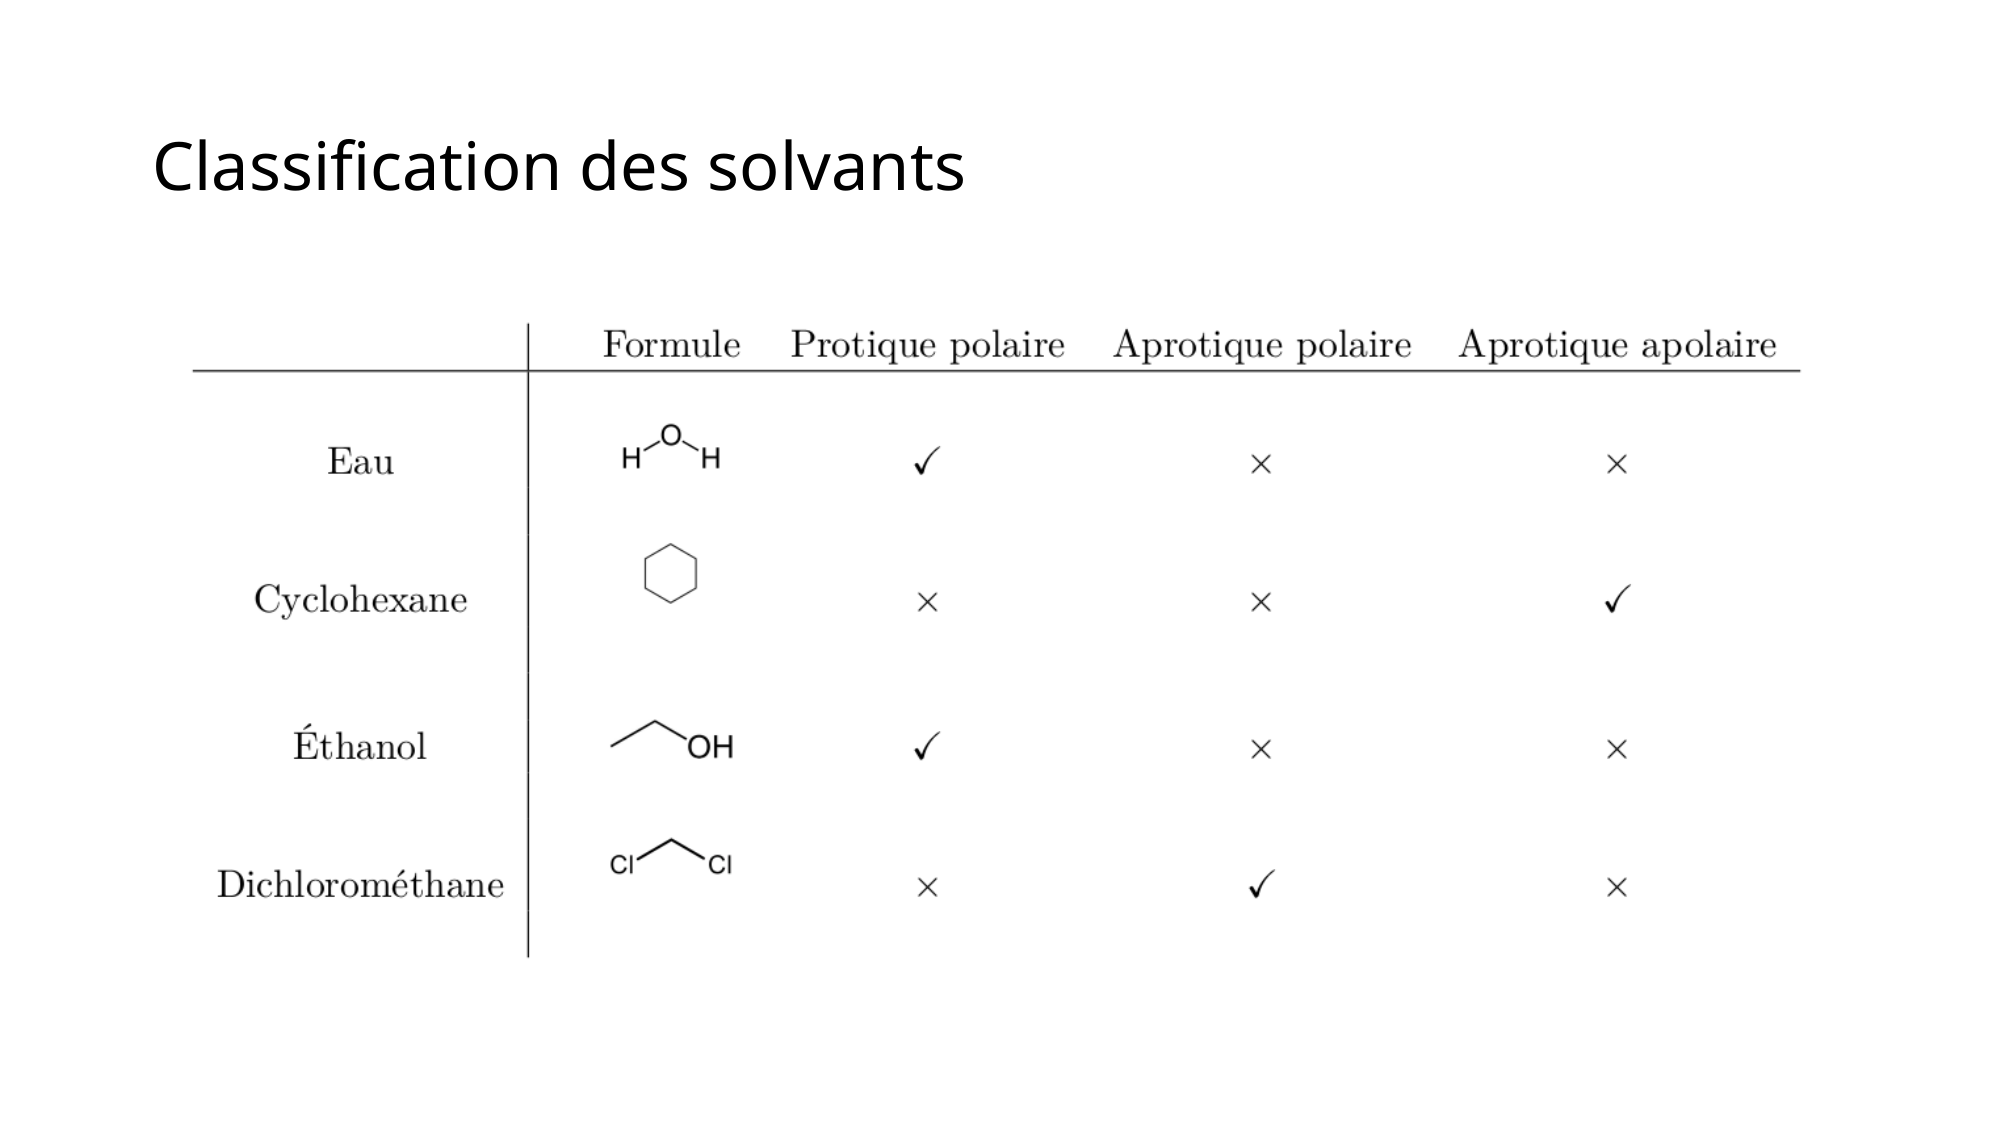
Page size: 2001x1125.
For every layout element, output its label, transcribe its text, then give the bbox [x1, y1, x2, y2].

picture [176, 299, 1824, 1014]
title Classification des solvants [137, 59, 1863, 278]
